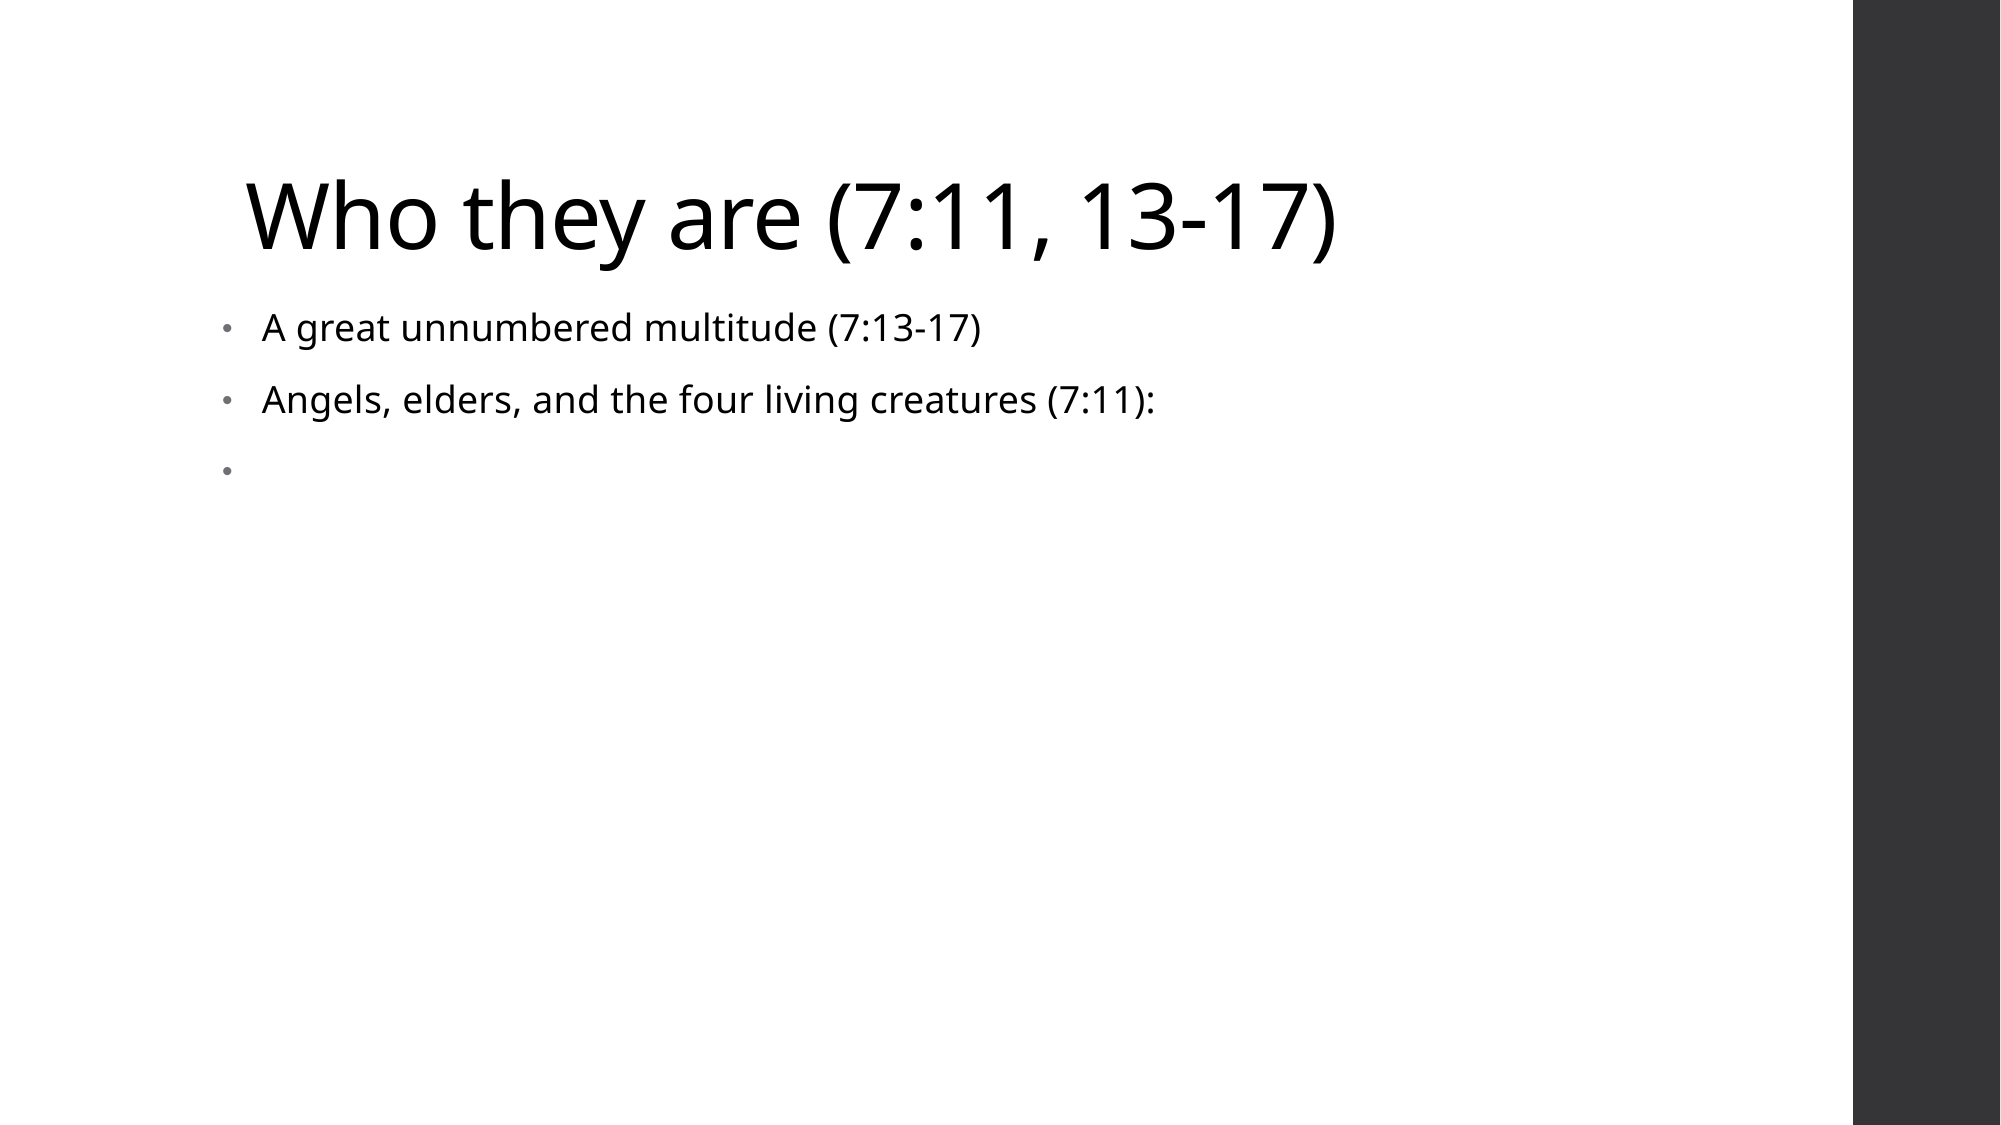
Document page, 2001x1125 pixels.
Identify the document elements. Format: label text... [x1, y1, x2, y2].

title Who they are (7:11, 13-17) [206, 60, 1797, 278]
list A great unnumbered multitude (7:13-17) Angels, elders, and the four living creatures (7:11): [206, 299, 1617, 1014]
